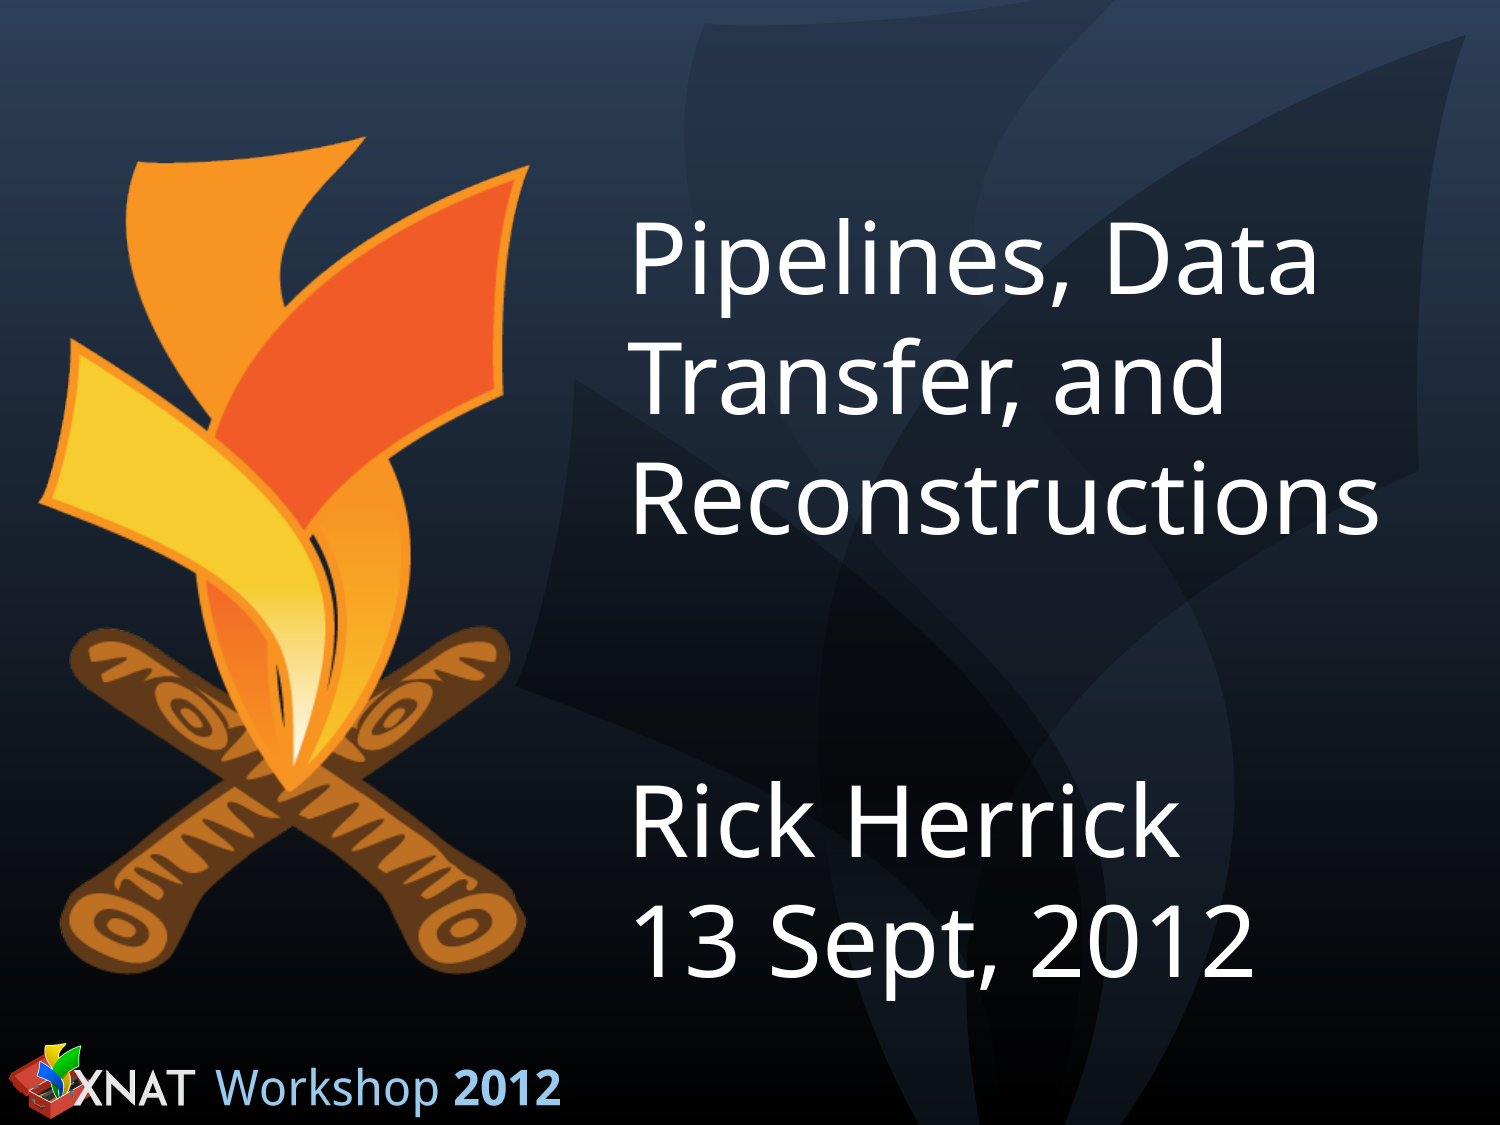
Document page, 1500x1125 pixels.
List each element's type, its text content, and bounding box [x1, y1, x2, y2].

title Pipelines, Data Transfer, and Reconstructions [612, 187, 1425, 713]
picture [0, 0, 1500, 1125]
subtitle Rick Herrick 13 Sept, 2012 [612, 750, 1425, 1000]
